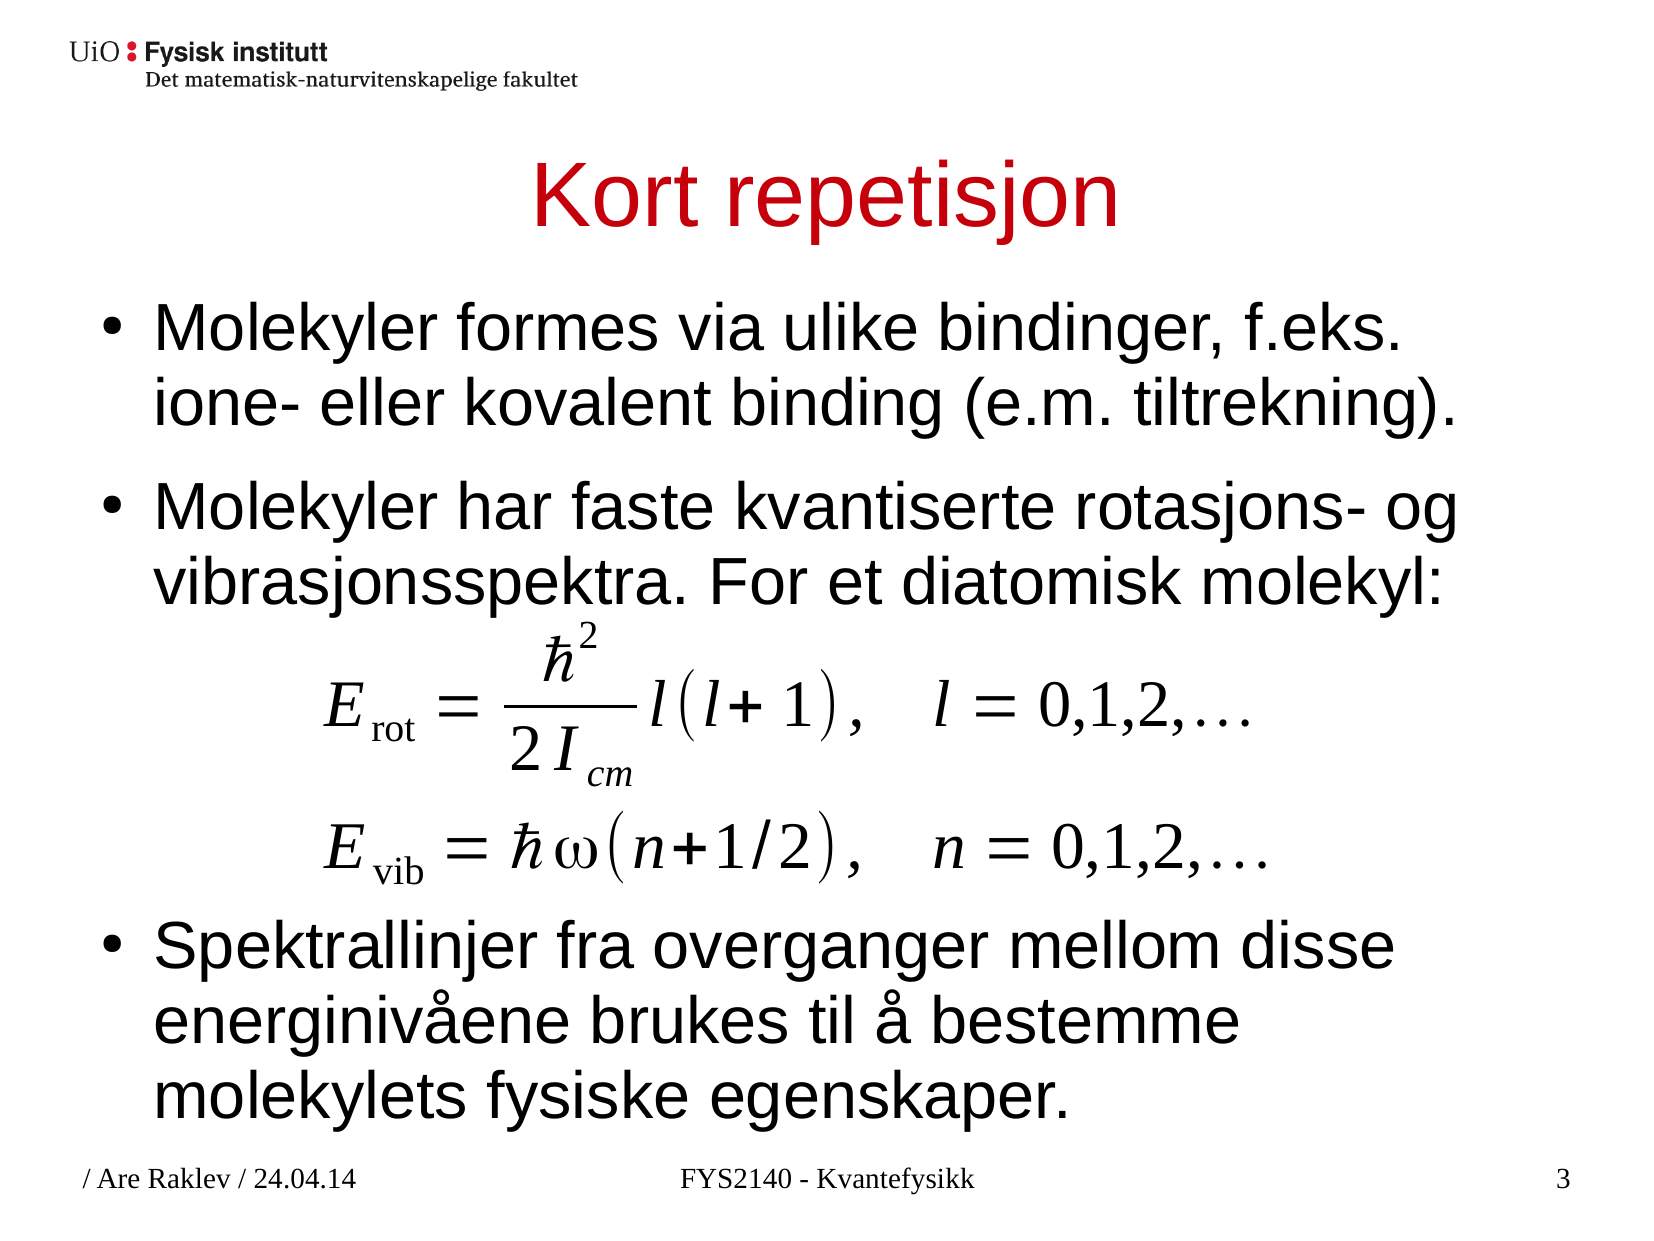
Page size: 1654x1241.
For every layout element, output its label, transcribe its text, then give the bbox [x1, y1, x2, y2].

chart [313, 612, 1262, 796]
list Molekyler formes via ulike bindinger, f.eks. ione- eller kovalent binding (e.m. tiltrekning). Molekyler har faste kvantiserte rotasjons- og vibrasjonsspektra. For et diatomisk molekyl: Spektrallinjer fra overganger mellom disse energinivåene brukes til å bestemme molekylets fysiske egenskaper. [82, 290, 1538, 1132]
picture [68, 37, 581, 93]
title Kort repetisjon [82, 90, 1571, 298]
chart [313, 807, 1280, 894]
